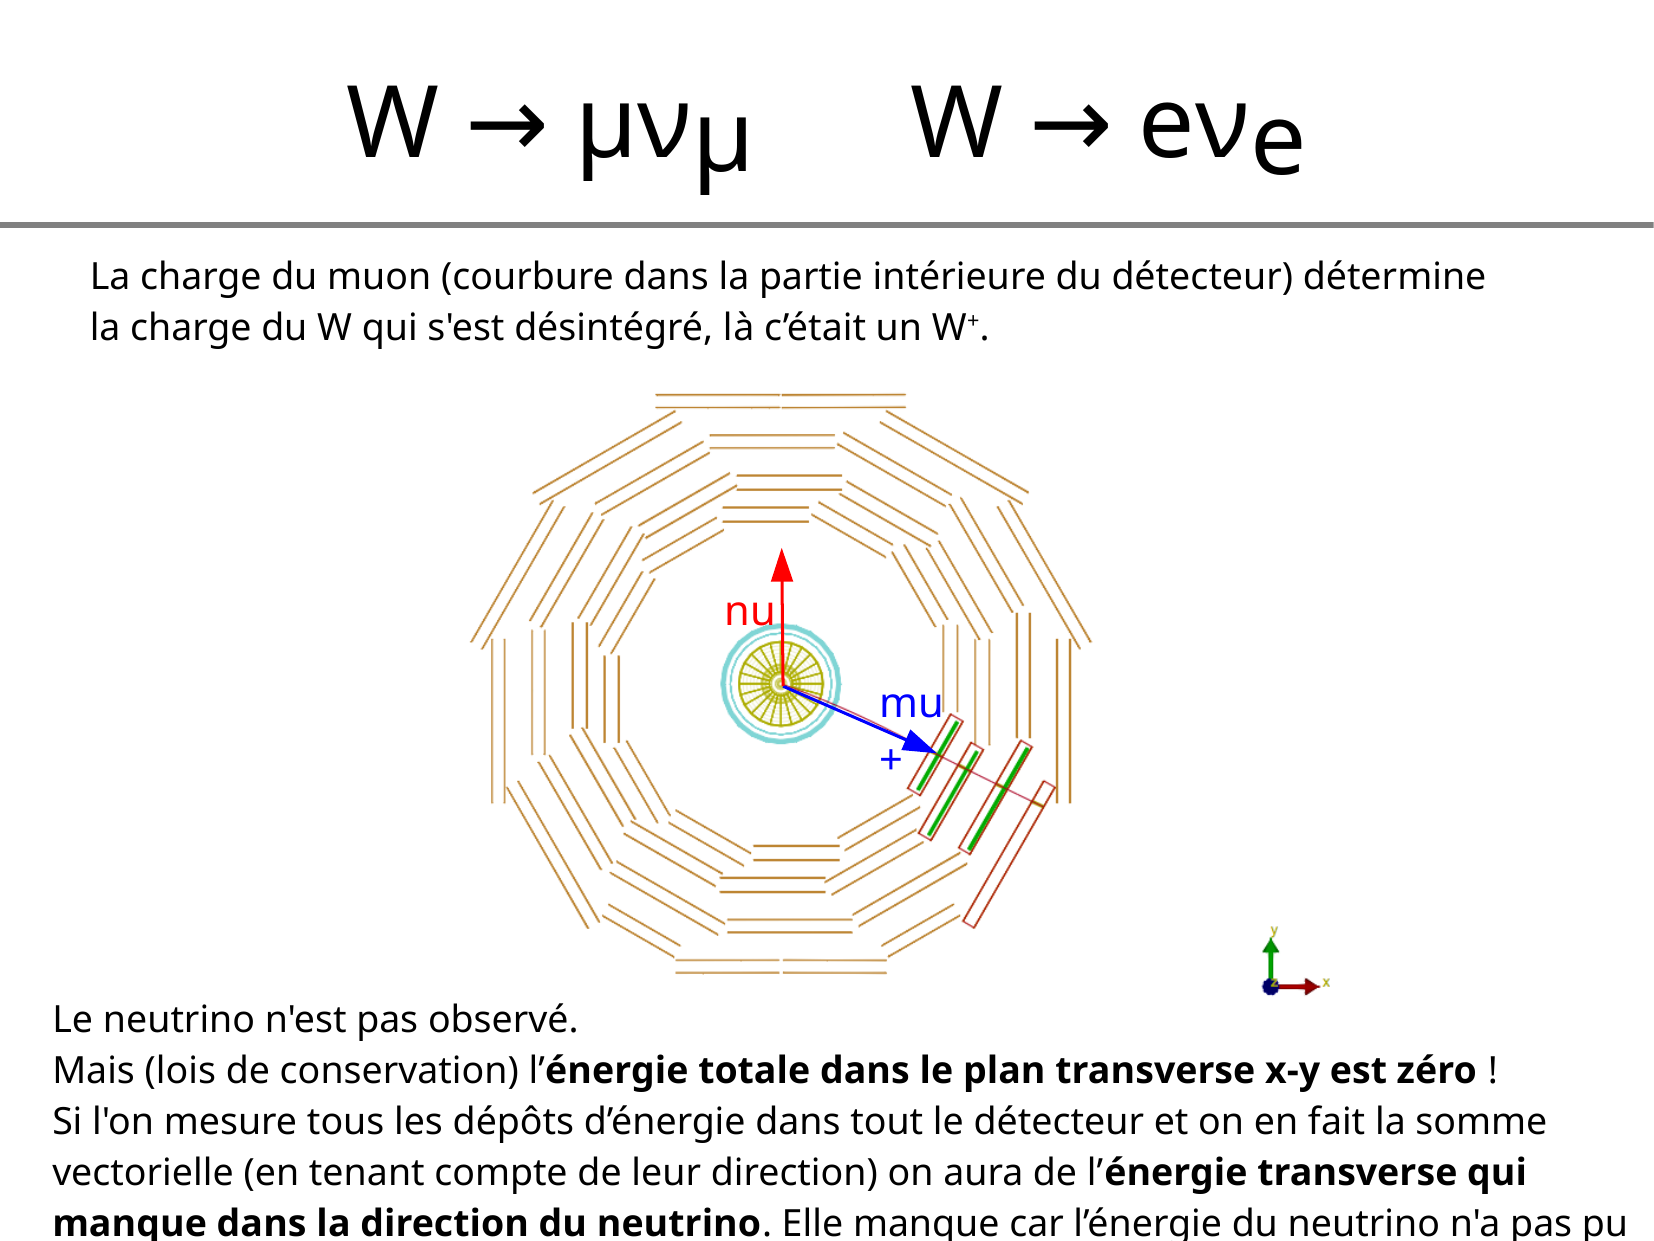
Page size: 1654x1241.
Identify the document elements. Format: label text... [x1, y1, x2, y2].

text_box La charge du muon (courbure dans la partie intérieure du détecteur) détermine la charge du W qui s'est désintégré, là c’était un W+. [75, 242, 1538, 376]
text_box W → μνμ W → eνe [0, 43, 1654, 190]
picture [385, 376, 1330, 985]
text_box nu [709, 573, 860, 637]
text_box mu+ [864, 665, 978, 729]
text_box Le neutrino n'est pas observé. Mais (lois de conservation) l’énergie totale dans le plan transverse x-y est zéro ! Si l'on mesure tous les dépôts d’énergie dans tout le détecteur et on en fait la somme vectorielle (en tenant compte de leur direction) on aura de l’énergie transverse qui manque dans la direction du neutrino. Elle manque car l’énergie du neutrino n'a pas pu être détectée [37, 985, 1651, 1217]
